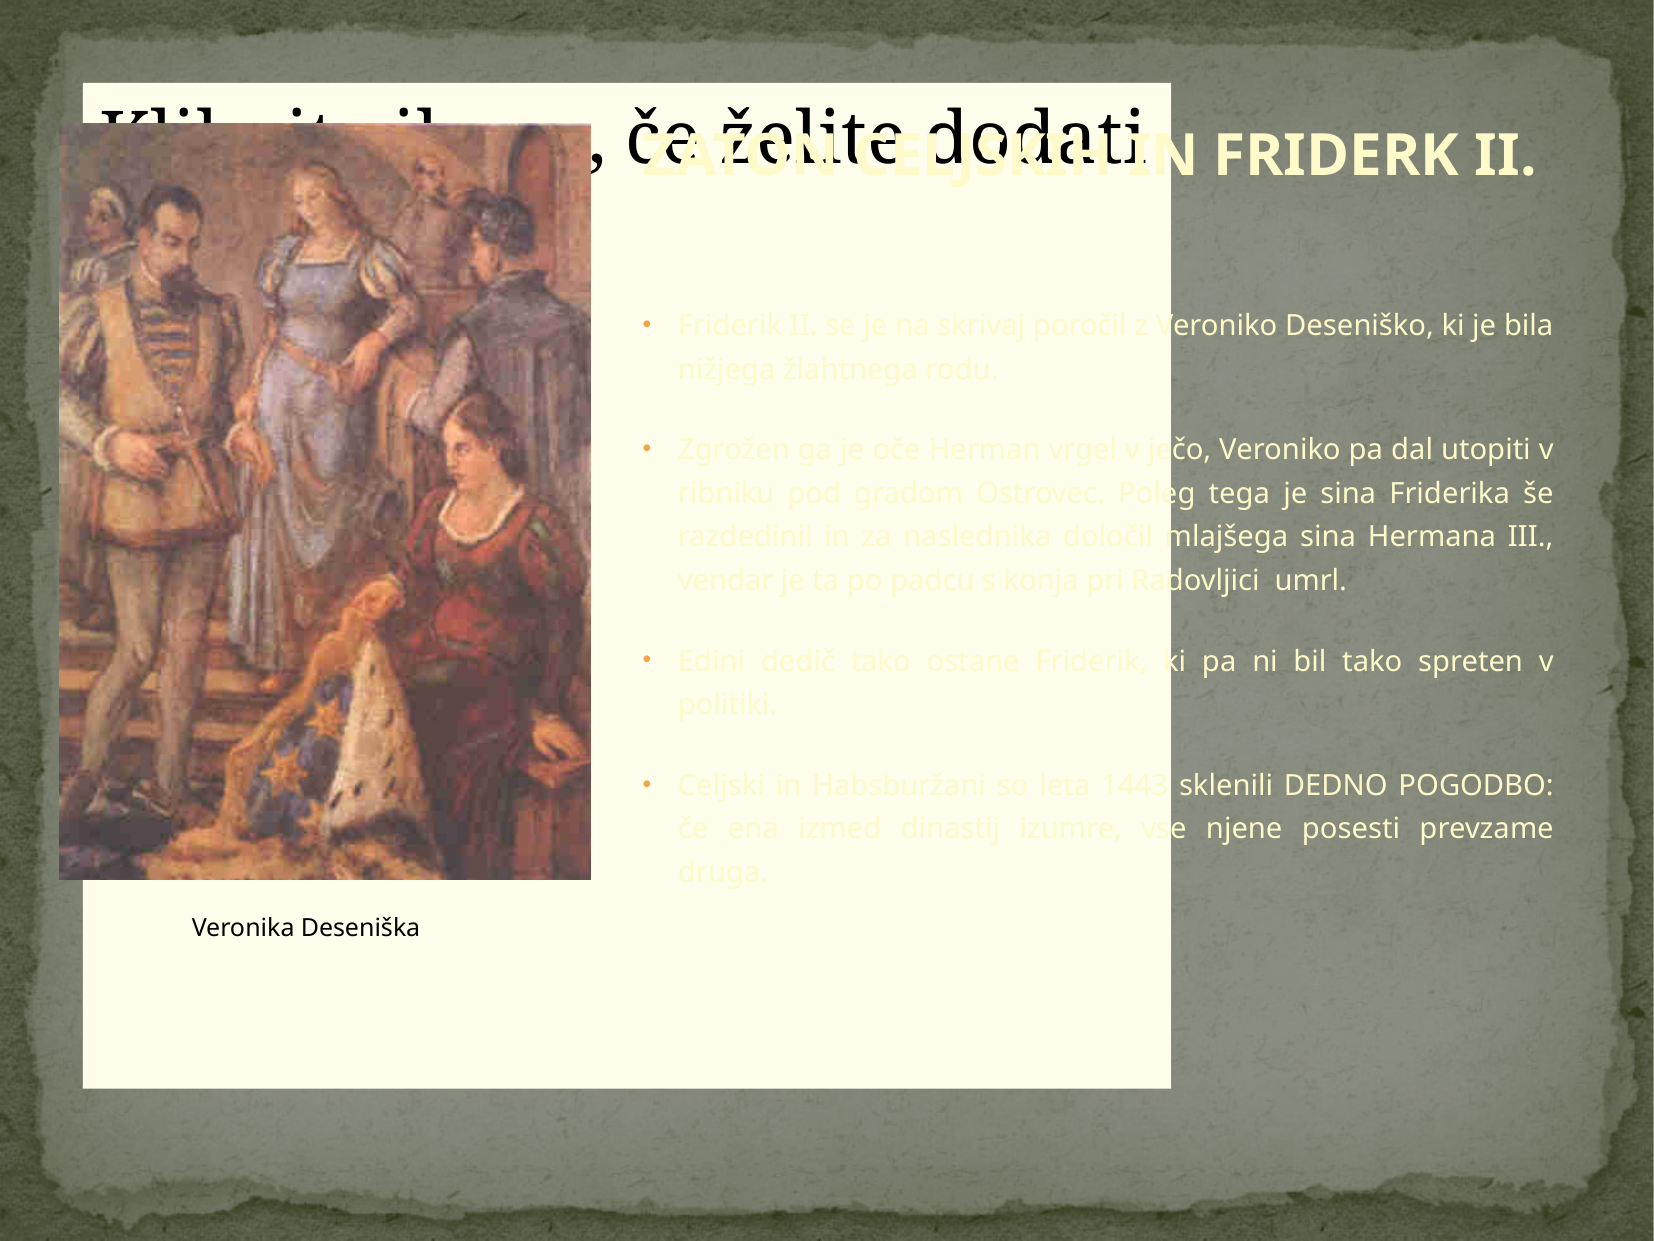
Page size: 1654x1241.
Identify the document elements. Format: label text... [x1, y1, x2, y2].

text_box ZATON CELJSKIH IN FRIDERK II. [626, 82, 1572, 266]
text_box Veronika Deseniška [177, 904, 472, 949]
picture [0, 0, 1654, 1241]
text_box Friderik II. se je na skrivaj poročil z Veroniko Deseniško, ki je bila nižjega žlahtnega rodu. Zgrožen ga je oče Herman vrgel v ječo, Veroniko pa dal utopiti v ribniku pod gradom Ostrovec. Poleg tega je sina Friderika še razdedinil in za naslednika določil mlajšega sina Hermana III., vendar je ta po padcu s konja pri Radovljici umrl. Edini dedič tako ostane Friderik, ki pa ni bil tako spreten v politiki. Celjski in Habsburžani so leta 1443 sklenili DEDNO POGODBO: če ena izmed dinastij izumre, vse njene posesti prevzame druga. [626, 289, 1572, 1010]
